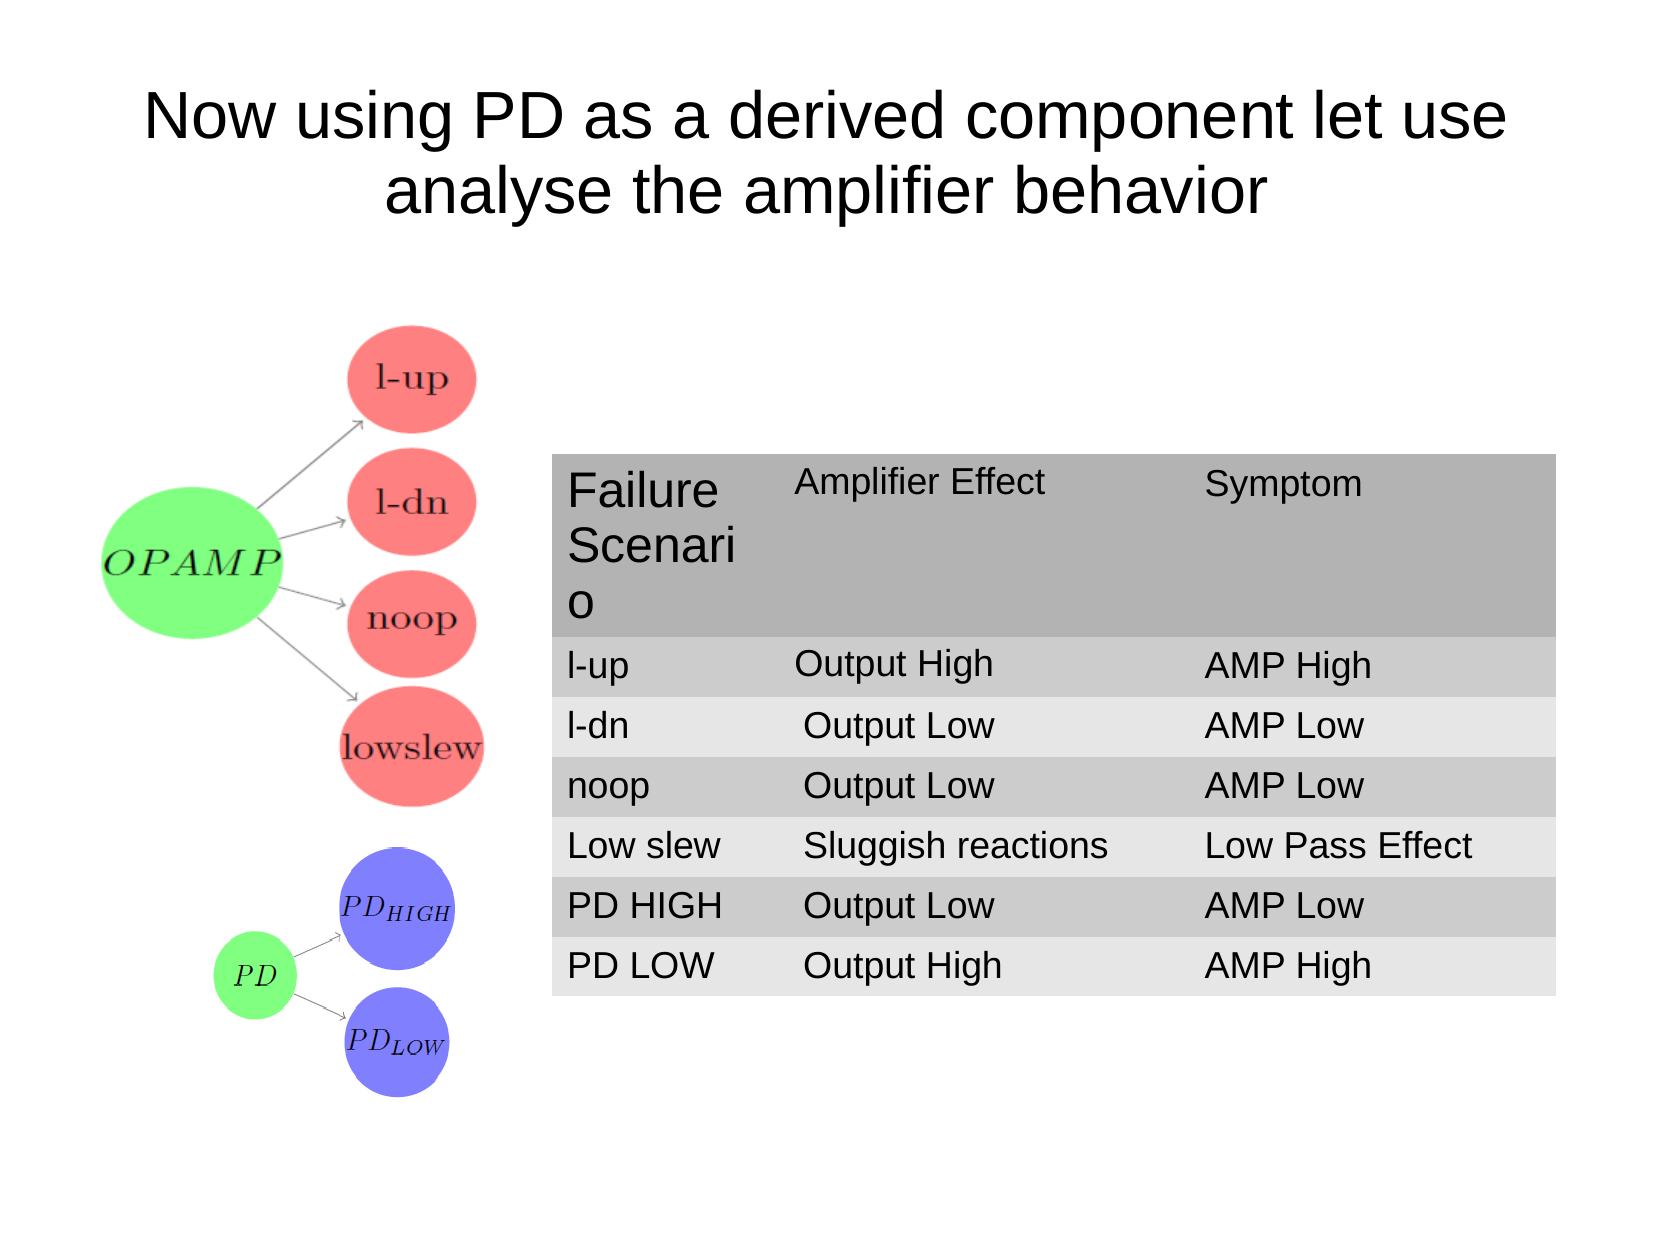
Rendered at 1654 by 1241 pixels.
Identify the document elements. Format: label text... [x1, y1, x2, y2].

table_cell AMP High [1190, 637, 1556, 697]
table_cell [753, 637, 788, 697]
table_cell [753, 877, 788, 937]
table_cell Low Pass Effect [1190, 817, 1556, 877]
table_cell PD LOW [552, 937, 753, 996]
table_cell [1154, 757, 1190, 817]
title Now using PD as a derived component let use analyse the amplifier behavior [82, 49, 1571, 257]
table_cell [1154, 697, 1190, 757]
table_cell PD HIGH [552, 877, 753, 937]
picture [59, 265, 562, 1123]
table_cell l-up [552, 637, 753, 697]
table_header Symptom [1190, 454, 1556, 637]
table_cell [1154, 877, 1190, 937]
table_cell Output Low [788, 877, 1154, 937]
table_header Amplifier Effect [788, 454, 1154, 637]
table_header Failure Scenario [552, 454, 753, 637]
table_cell Output High [788, 937, 1154, 996]
table_cell Output High [788, 637, 1154, 697]
table_cell [753, 757, 788, 817]
table_cell [1154, 637, 1190, 697]
table_cell noop [552, 757, 753, 817]
table_cell [753, 817, 788, 877]
table_cell AMP Low [1190, 877, 1556, 937]
table_cell [1154, 937, 1190, 996]
table_cell Sluggish reactions [788, 817, 1154, 877]
table_cell Output Low [788, 697, 1154, 757]
table_cell [753, 697, 788, 757]
table_cell AMP Low [1190, 697, 1556, 757]
table_cell Low slew [552, 817, 753, 877]
table_header [1154, 454, 1190, 637]
table_cell [1154, 817, 1190, 877]
table_cell Output Low [788, 757, 1154, 817]
table_cell [753, 937, 788, 996]
table_cell l-dn [552, 697, 753, 757]
table_cell AMP Low [1190, 757, 1556, 817]
table_cell AMP High [1190, 937, 1556, 996]
table_header [753, 454, 788, 637]
